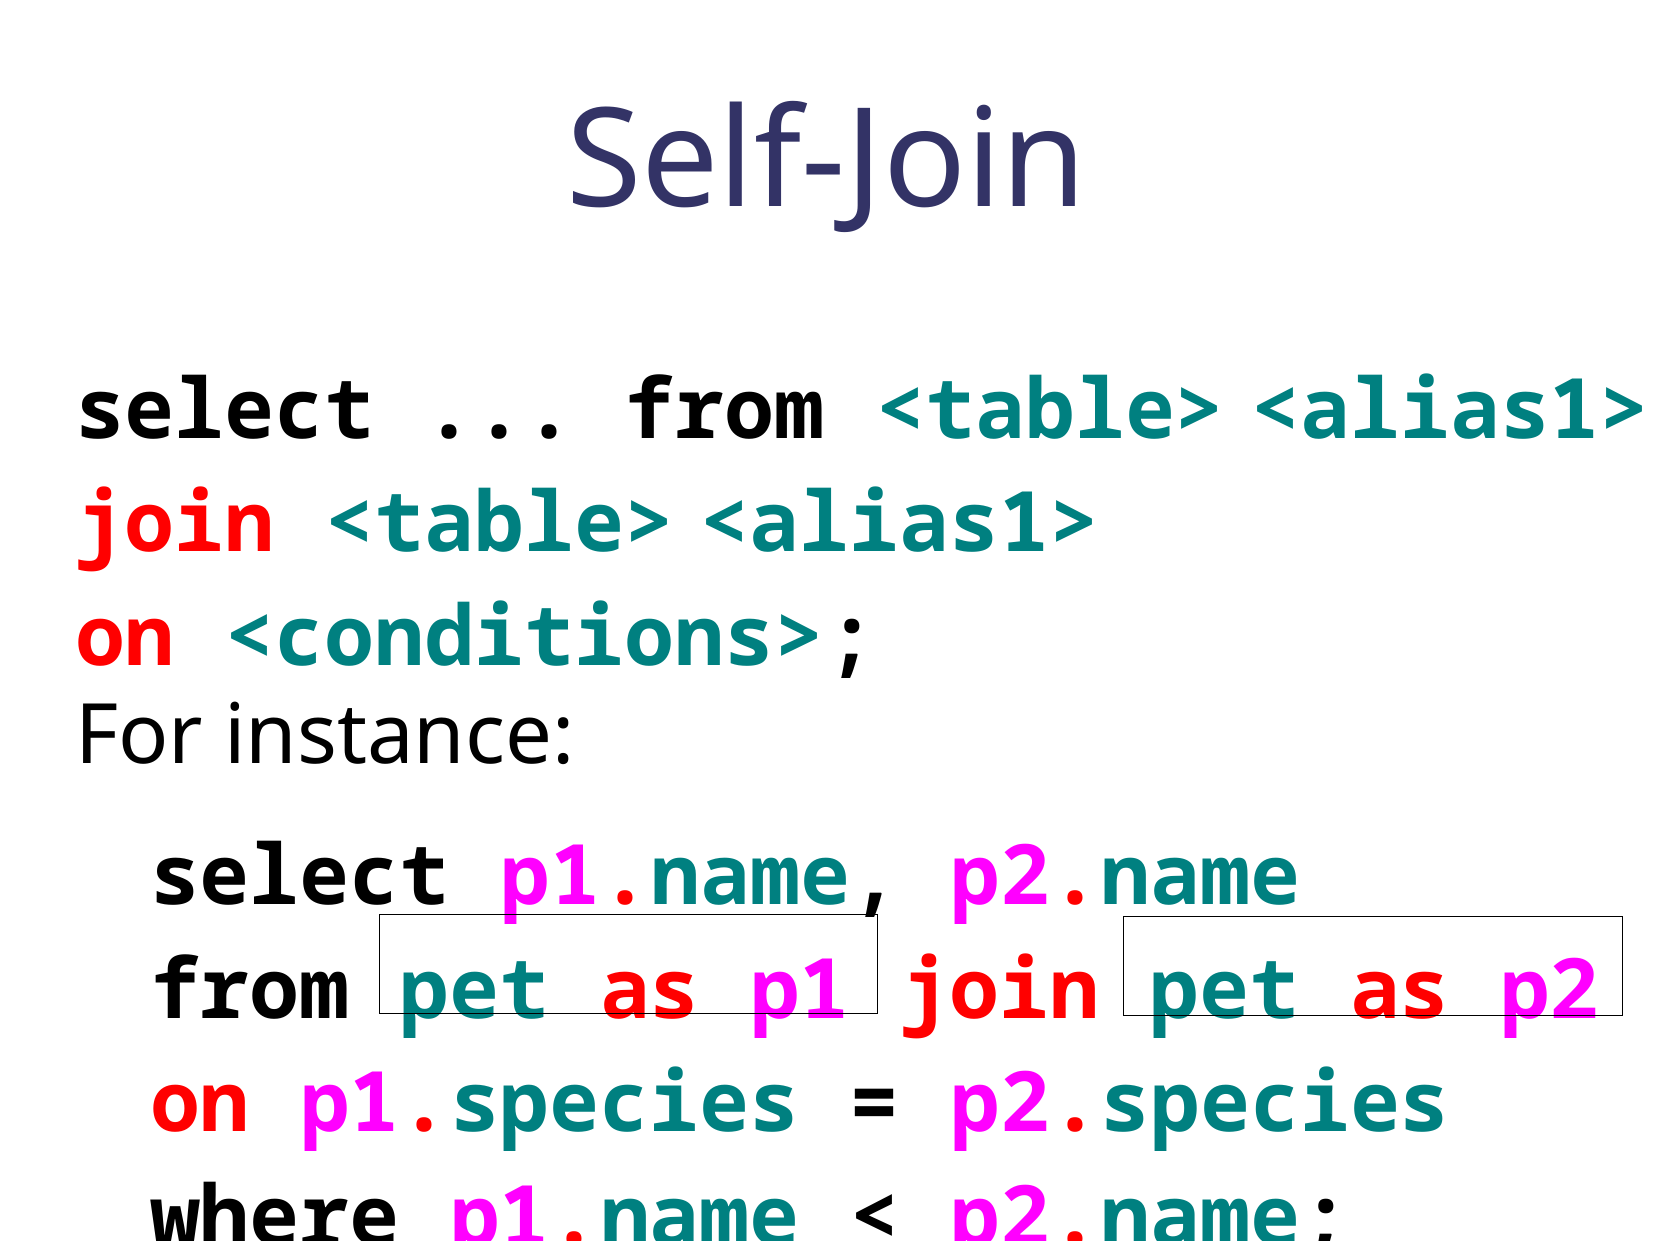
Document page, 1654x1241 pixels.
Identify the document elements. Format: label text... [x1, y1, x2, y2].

text_box select p1.name, p2.name from pet as p1 join pet as p2 on p1.species = p2.species where p1.name < p2.name; [150, 865, 1654, 1201]
title Self-Join [82, 56, 1571, 250]
text_box For instance: [75, 675, 1654, 865]
subtitle select ... from <table> <alias1> join <table> <alias1> on <conditions>; [75, 349, 1654, 638]
